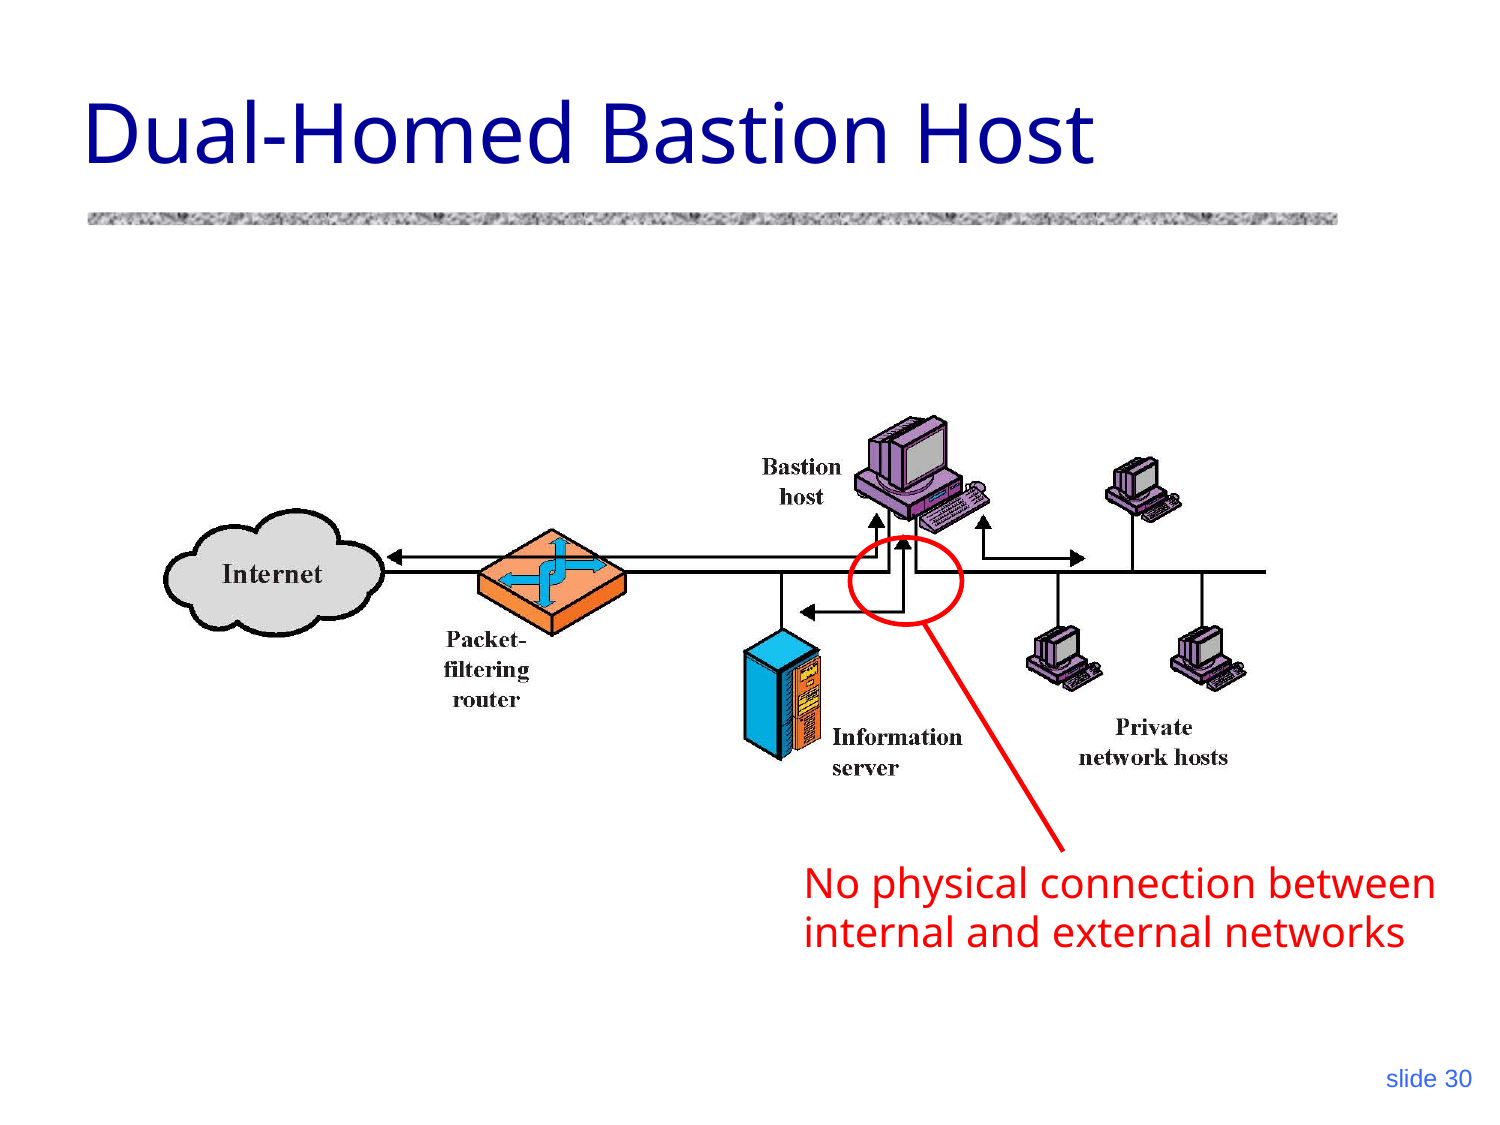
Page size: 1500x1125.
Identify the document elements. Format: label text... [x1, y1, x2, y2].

text_box slide <number> [1174, 1025, 1488, 1101]
picture [87, 399, 1363, 788]
text_box Dual-Homed Bastion Host [66, 37, 1342, 188]
picture [87, 212, 1338, 226]
text_box No physical connection between internal and external networks [788, 849, 1453, 964]
picture [853, 540, 959, 622]
